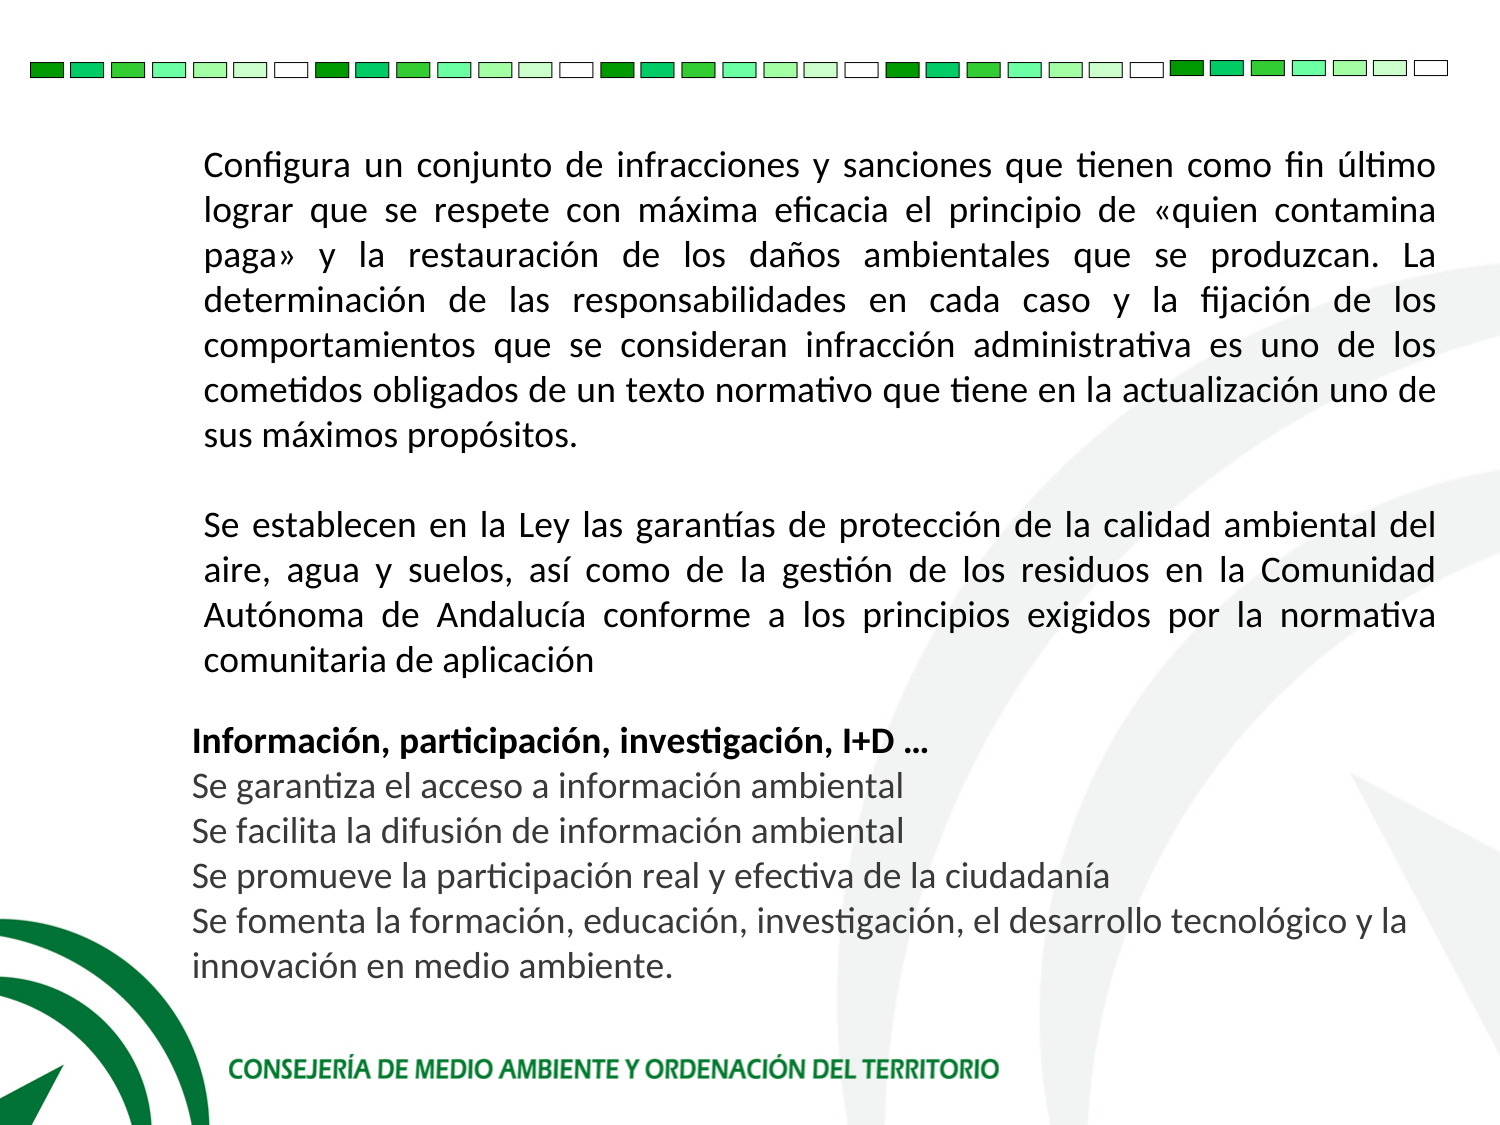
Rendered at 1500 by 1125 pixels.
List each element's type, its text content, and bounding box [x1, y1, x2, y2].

text_box Información, participación, investigación, I+D … Se garantiza el acceso a información ambiental Se facilita la difusión de información ambiental Se promueve la participación real y efectiva de la ciudadanía Se fomenta la formación, educación, investigación, el desarrollo tecnológico y la innovación en medio ambiente. [177, 708, 1465, 994]
text_box Configura un conjunto de infracciones y sanciones que tienen como fin último lograr que se respete con máxima eficacia el principio de «quien contamina paga» y la restauración de los daños ambientales que se produzcan. La determinación de las responsabilidades en cada caso y la fijación de los comportamientos que se consideran infracción administrativa es uno de los cometidos obligados de un texto normativo que tiene en la actualización uno de sus máximos propósitos. Se establecen en la Ley las garantías de protección de la calidad ambiental del aire, agua y suelos, así como de la gestión de los residuos en la Comunidad Autónoma de Andalucía conforme a los principios exigidos por la normativa comunitaria de aplicación [188, 132, 1453, 708]
picture [0, 0, 1500, 1125]
